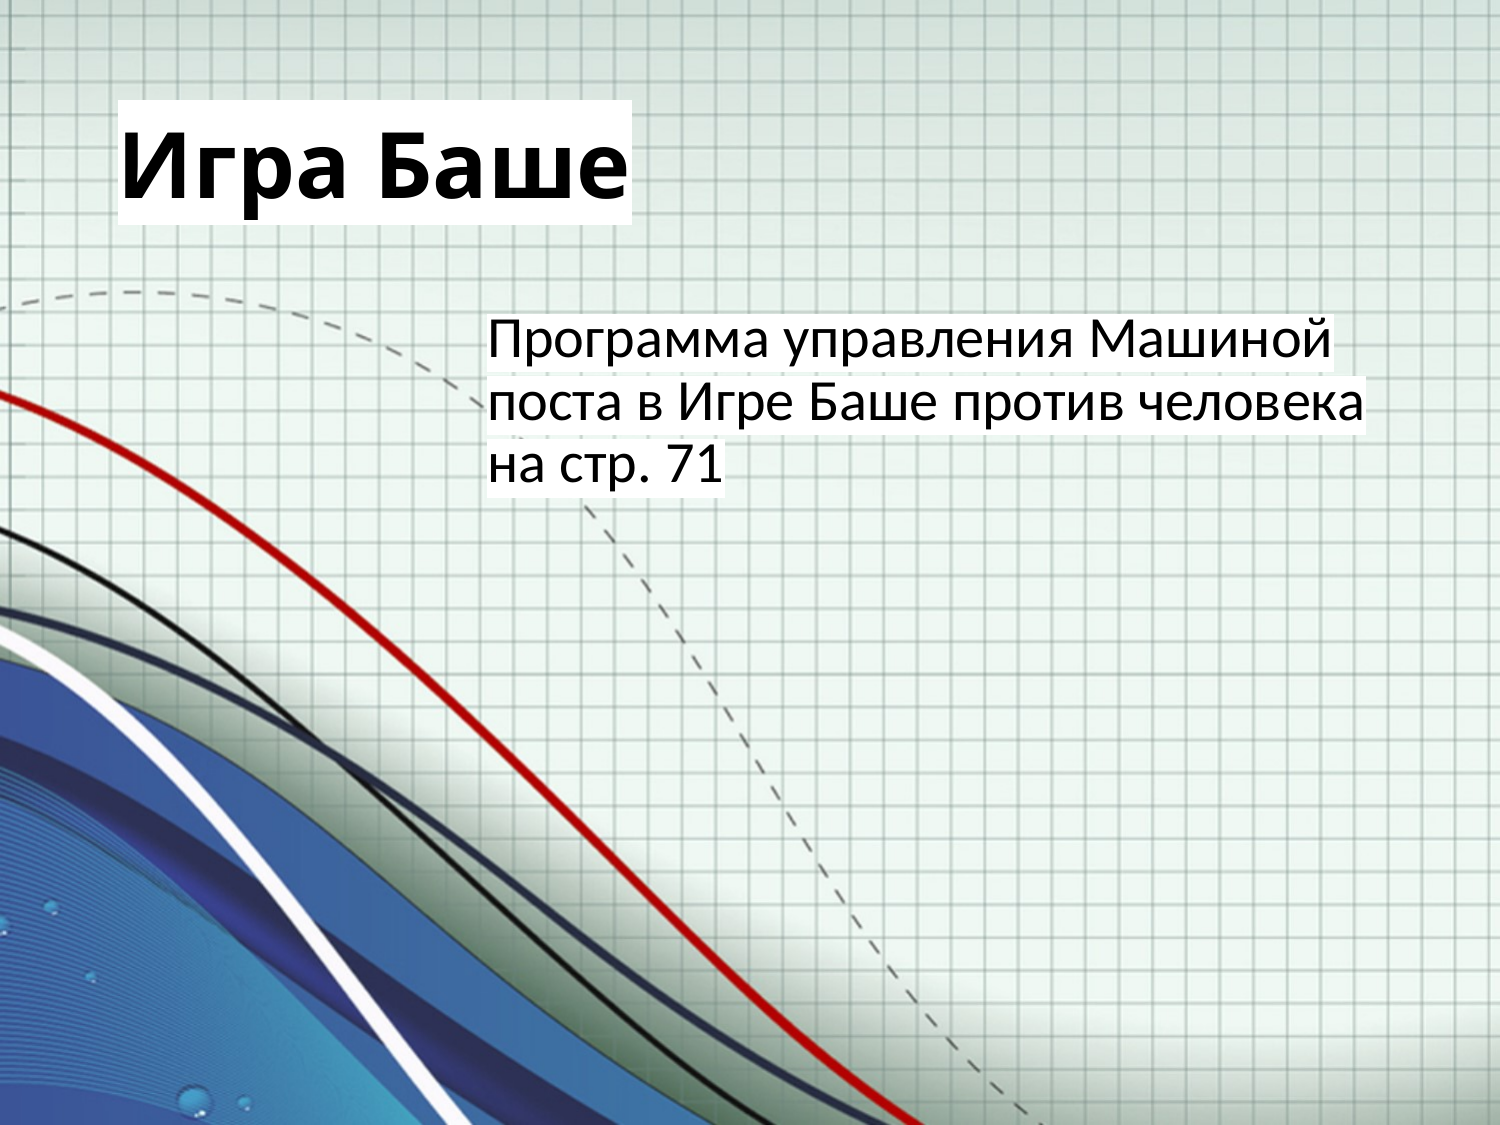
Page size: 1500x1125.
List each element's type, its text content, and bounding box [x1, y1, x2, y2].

picture [0, 0, 1500, 1125]
title Игра Баше [103, 59, 1397, 278]
list Программа управления Машиной поста в Игре Баше против человека на стр. 71 [472, 299, 1397, 1014]
